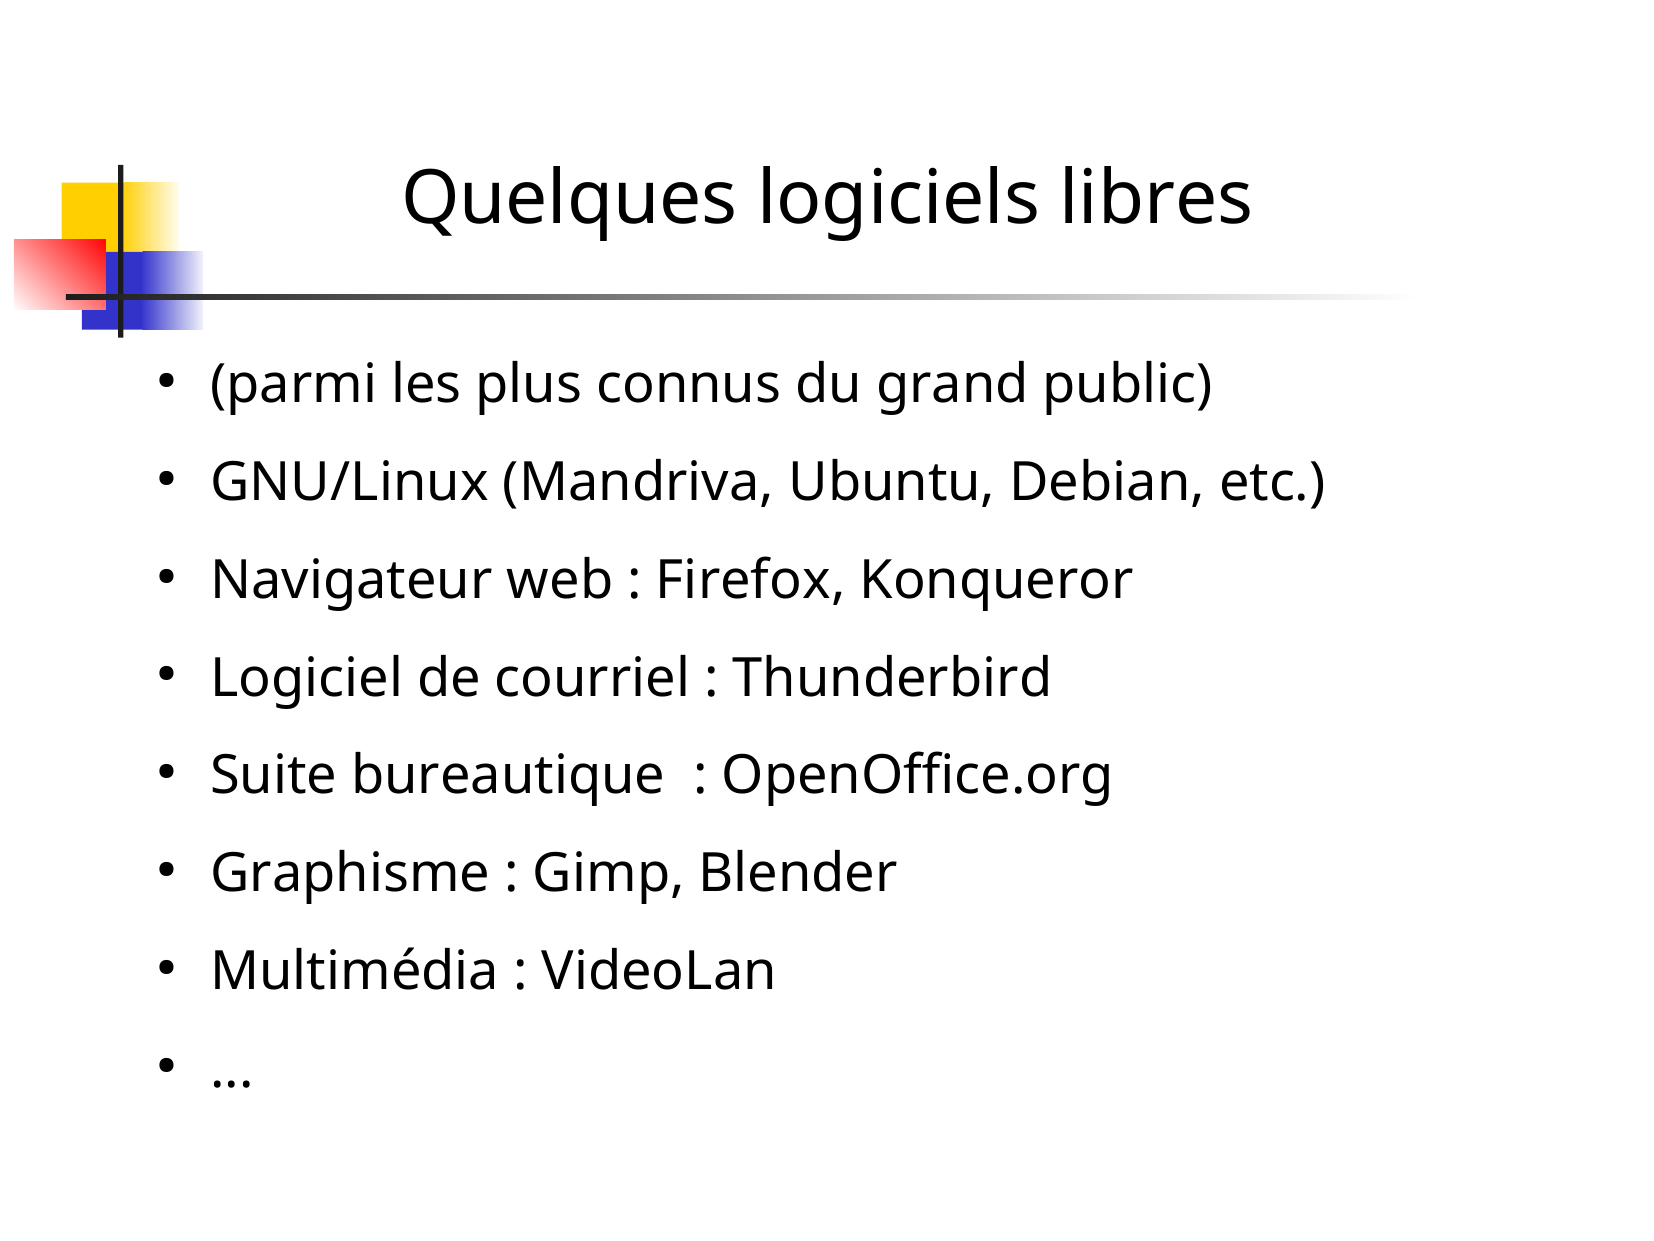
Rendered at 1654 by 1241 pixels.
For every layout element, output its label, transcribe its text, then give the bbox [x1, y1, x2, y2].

title Quelques logiciels libres [121, 83, 1534, 307]
list (parmi les plus connus du grand public) GNU/Linux (Mandriva, Ubuntu, Debian, etc.) Navigateur web : Firefox, Konqueror Logiciel de courriel : Thunderbird Suite bureautique : OpenOffice.org Graphisme : Gimp, Blender Multimédia : VideoLan ... [121, 344, 1534, 1151]
